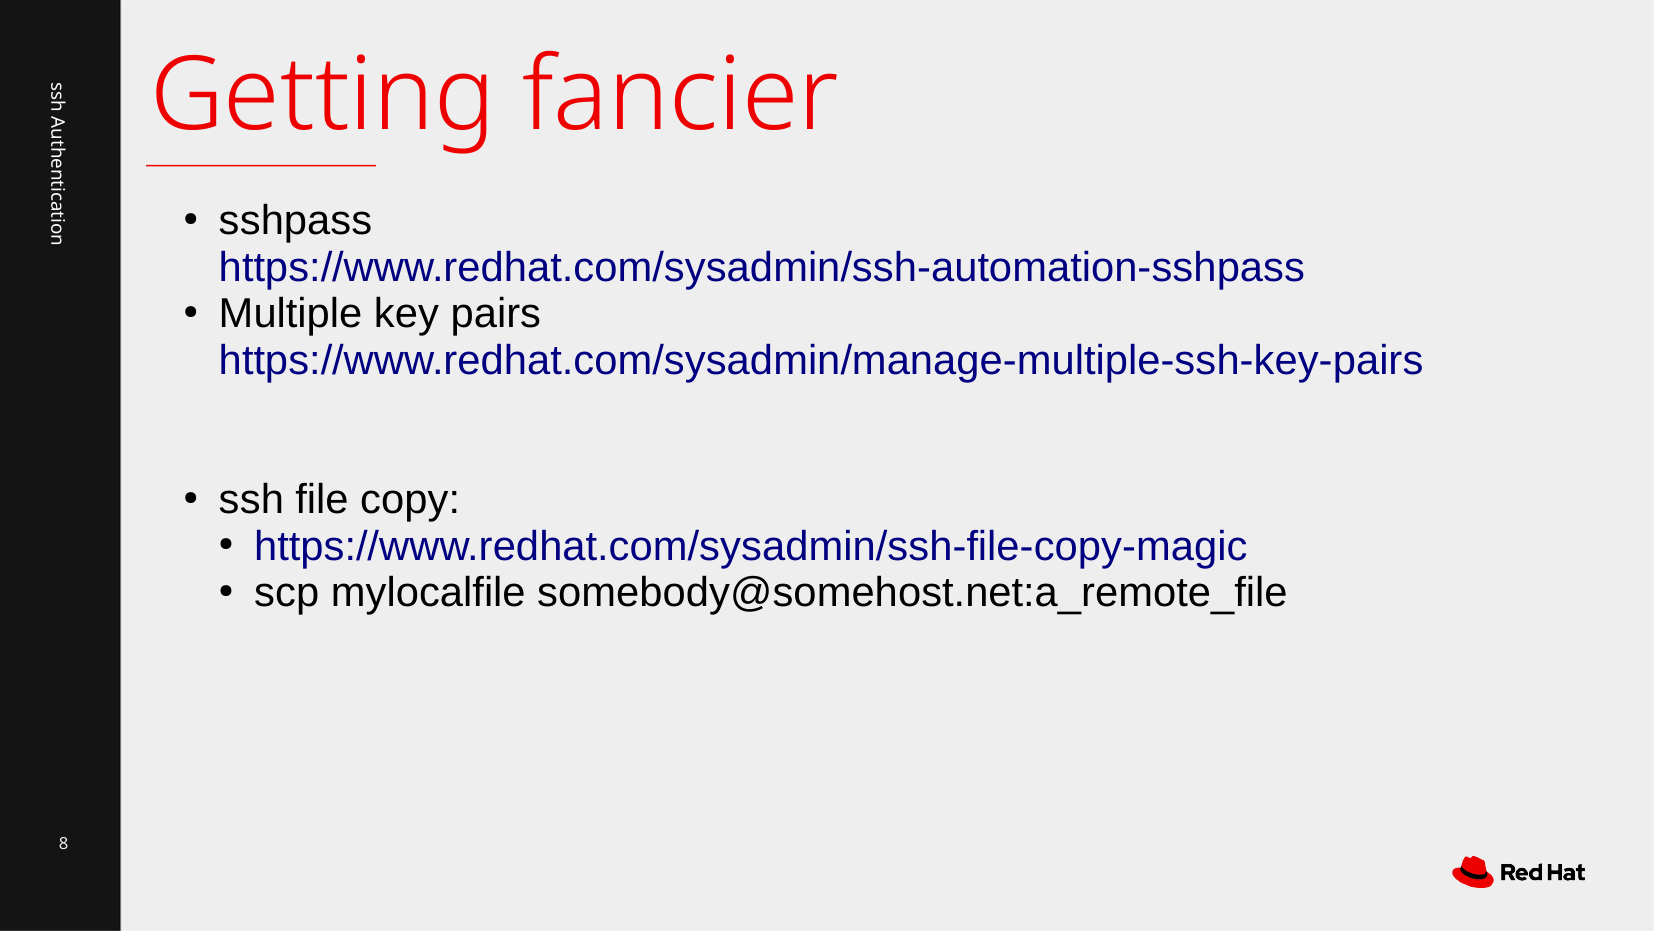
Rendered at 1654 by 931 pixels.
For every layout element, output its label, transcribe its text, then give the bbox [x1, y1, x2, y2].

text_box sshpass https://www.redhat.com/sysadmin/ssh-automation-sshpass Multiple key pairs https://www.redhat.com/sysadmin/manage-multiple-ssh-key-pairs ssh file copy: https://www.redhat.com/sysadmin/ssh-file-copy-magic scp mylocalfile somebody@somehost.net:a_remote_file [168, 189, 1613, 826]
picture [0, 0, 1654, 931]
title Getting fancier [150, 27, 1613, 273]
text_box ssh Authentication [0, 0, 119, 699]
